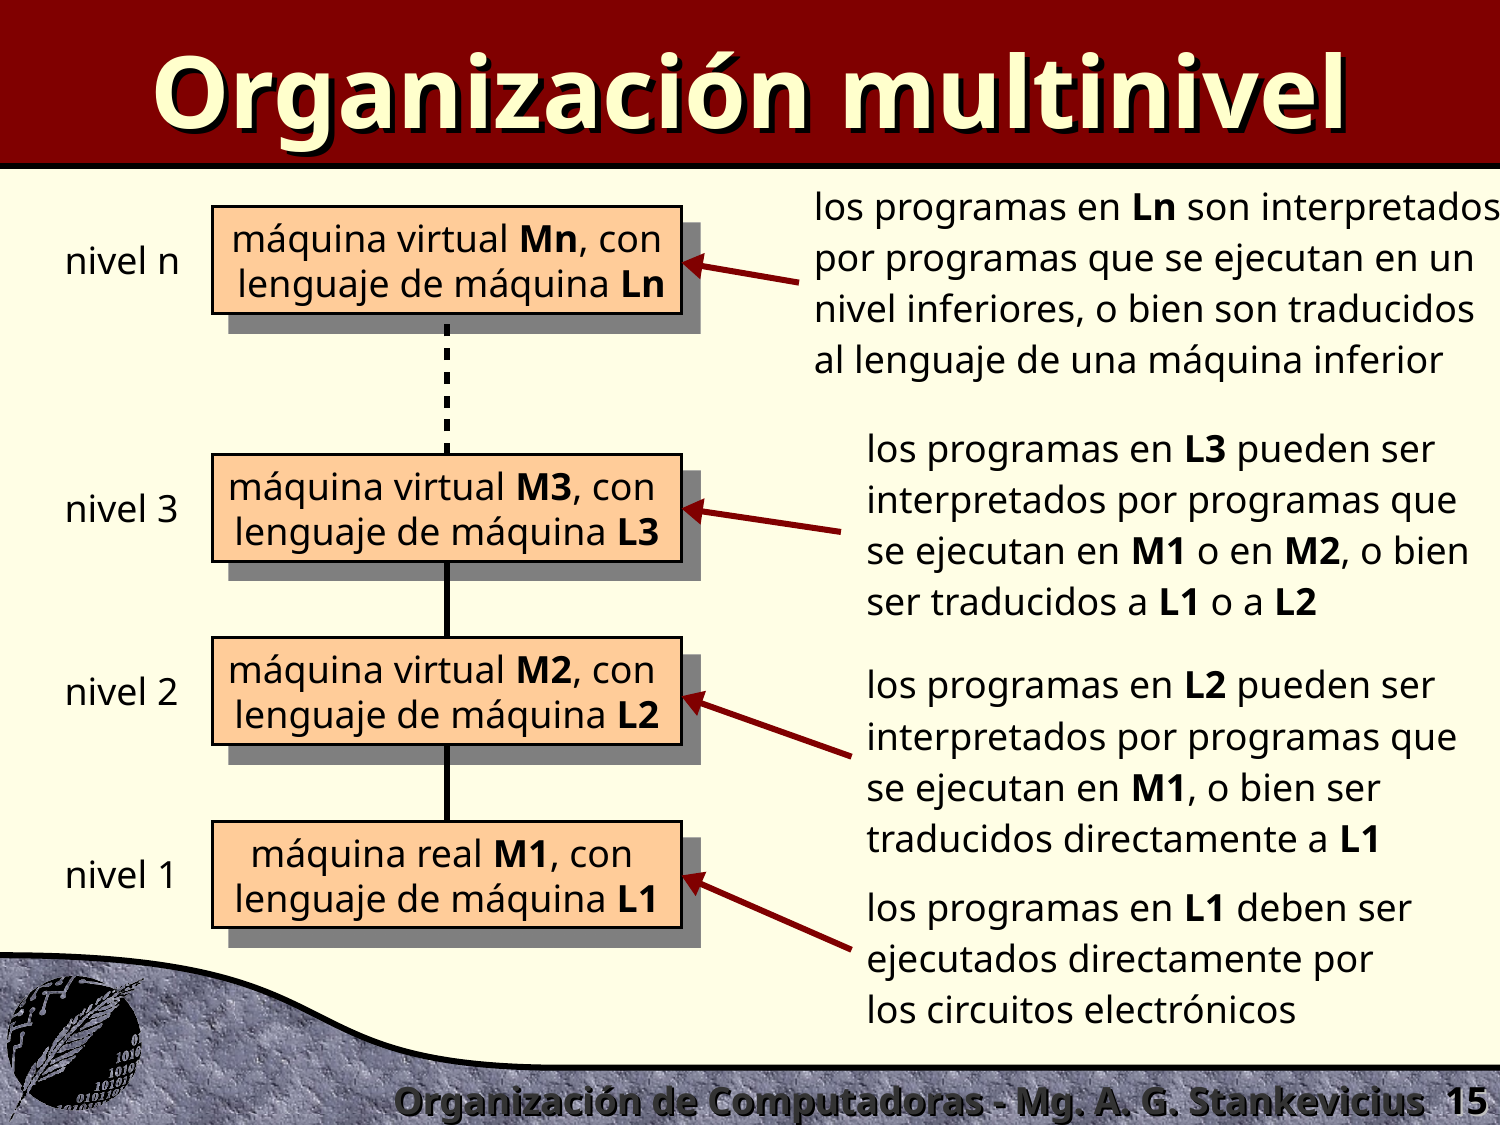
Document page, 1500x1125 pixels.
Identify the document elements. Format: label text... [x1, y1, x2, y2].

text_box los programas en L3 pueden ser interpretados por programas que se ejecutan en M1 o en M2, o bien ser traducidos a L1 o a L2 [851, 415, 1478, 641]
text_box los programas en L1 deben ser ejecutados directamente por los circuitos electrónicos [851, 877, 1414, 1047]
text_box máquina virtual M2, con lenguaje de máquina L2 [212, 637, 682, 745]
text_box nivel 3 [49, 474, 194, 543]
picture [448, 1100, 455, 1110]
text_box los programas en L2 pueden ser interpretados por programas que se ejecutan en M1, o bien ser traducidos directamente a L1 [851, 651, 1456, 877]
text_box máquina virtual M3, con lenguaje de máquina L3 [212, 454, 682, 562]
picture [802, 1100, 806, 1110]
text_box nivel 1 [49, 841, 188, 909]
title Organización multinivel [15, 5, 1485, 160]
text_box máquina real M1, con lenguaje de máquina L1 [212, 821, 682, 928]
text_box nivel 2 [49, 657, 194, 726]
text_box los programas en Ln son interpretados por programas que se ejecutan en un nivel inferiores, o bien son traducidos al lenguaje de una máquina inferior [799, 173, 1496, 399]
picture [0, 959, 1500, 1125]
text_box máquina virtual Mn, con lenguaje de máquina Ln [212, 206, 682, 314]
text_box nivel n [49, 226, 190, 295]
picture [1058, 1100, 1065, 1110]
